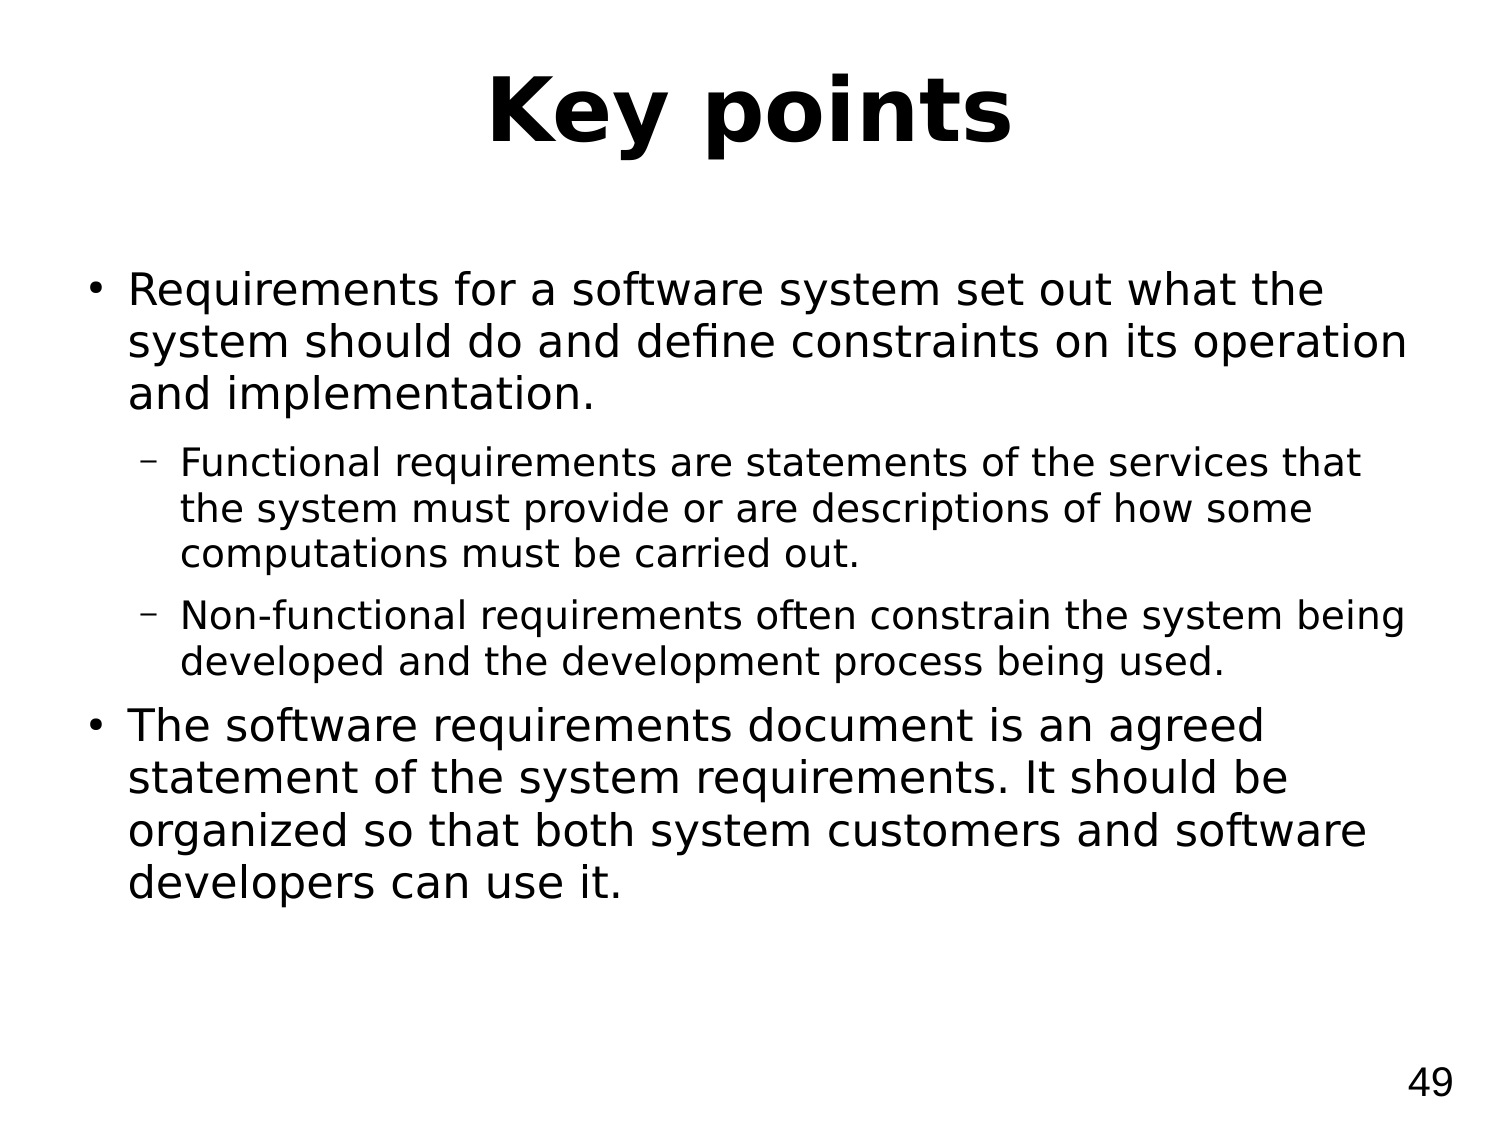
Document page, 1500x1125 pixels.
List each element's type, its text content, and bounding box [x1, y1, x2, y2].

title Key points [75, 44, 1425, 177]
list Requirements for a software system set out what the system should do and define constraints on its operation and implementation. Functional requirements are statements of the services that the system must provide or are descriptions of how some computations must be carried out. Non-functional requirements often constrain the system being developed and the development process being used. The software requirements document is an agreed statement of the system requirements. It should be organized so that both system customers and software developers can use it. [75, 263, 1425, 916]
